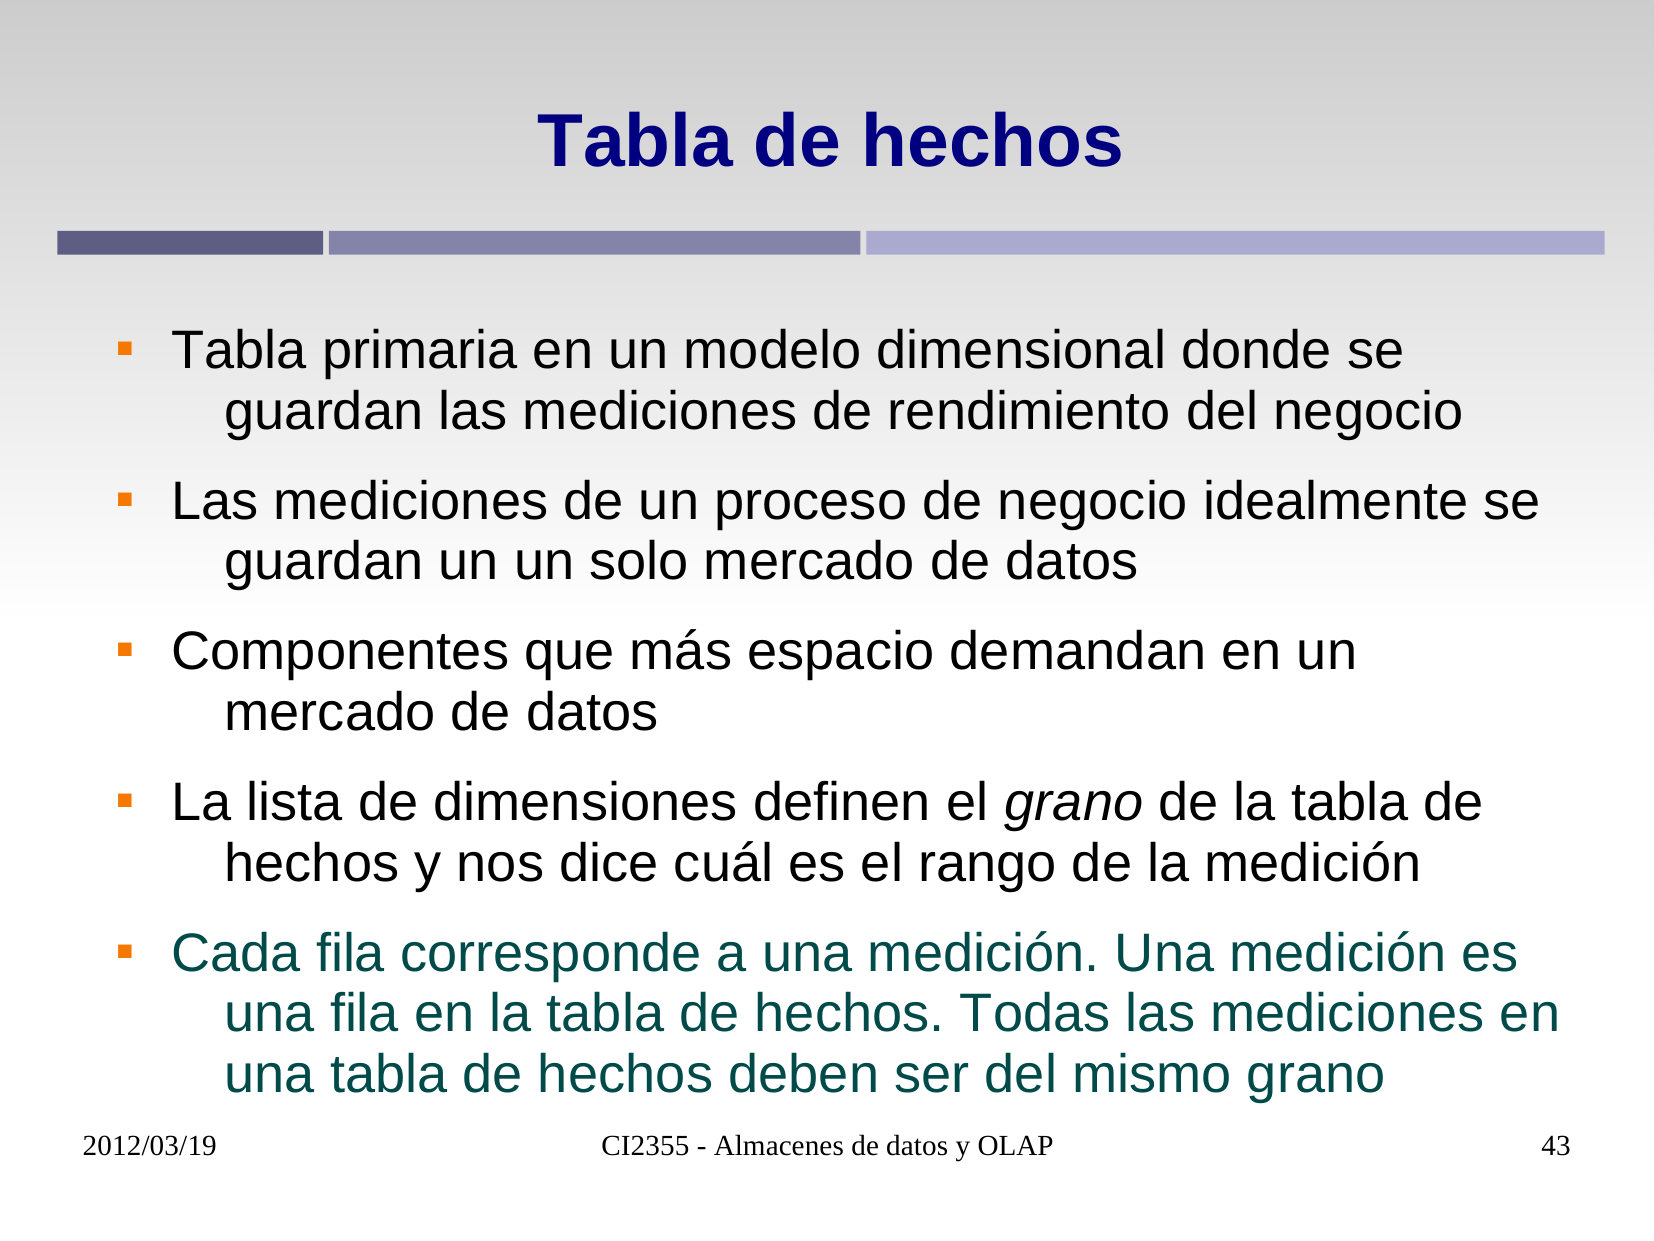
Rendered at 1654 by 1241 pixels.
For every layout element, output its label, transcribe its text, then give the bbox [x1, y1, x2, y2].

list Tabla primaria en un modelo dimensional donde se guardan las mediciones de rendimiento del negocio Las mediciones de un proceso de negocio idealmente se guardan un un solo mercado de datos Componentes que más espacio demandan en un mercado de datos La lista de dimensiones definen el grano de la tabla de hechos y nos dice cuál es el rango de la medición Cada fila corresponde a una medición. Una medición es una fila en la tabla de hechos. Todas las mediciones en una tabla de hechos deben ser del mismo grano [82, 319, 1571, 1104]
title Tabla de hechos [86, 55, 1576, 226]
